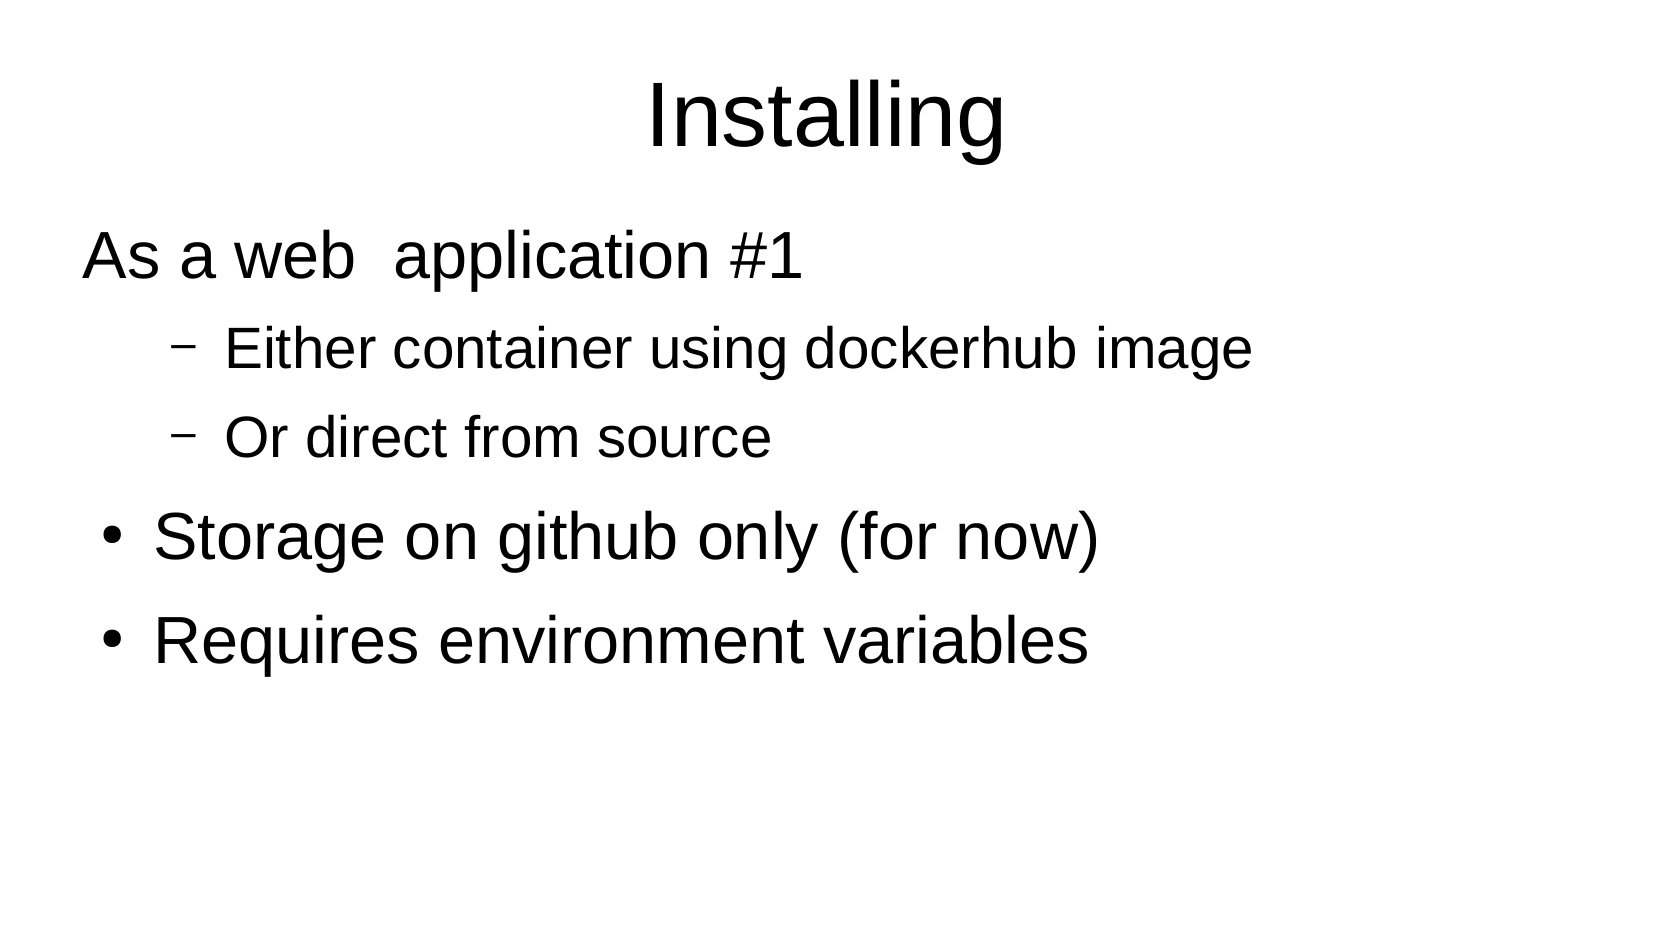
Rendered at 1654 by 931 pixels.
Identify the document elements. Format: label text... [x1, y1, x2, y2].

title Installing [82, 37, 1571, 193]
list As a web application #1 Either container using dockerhub image Or direct from source Storage on github only (for now) Requires environment variables [82, 217, 1571, 758]
